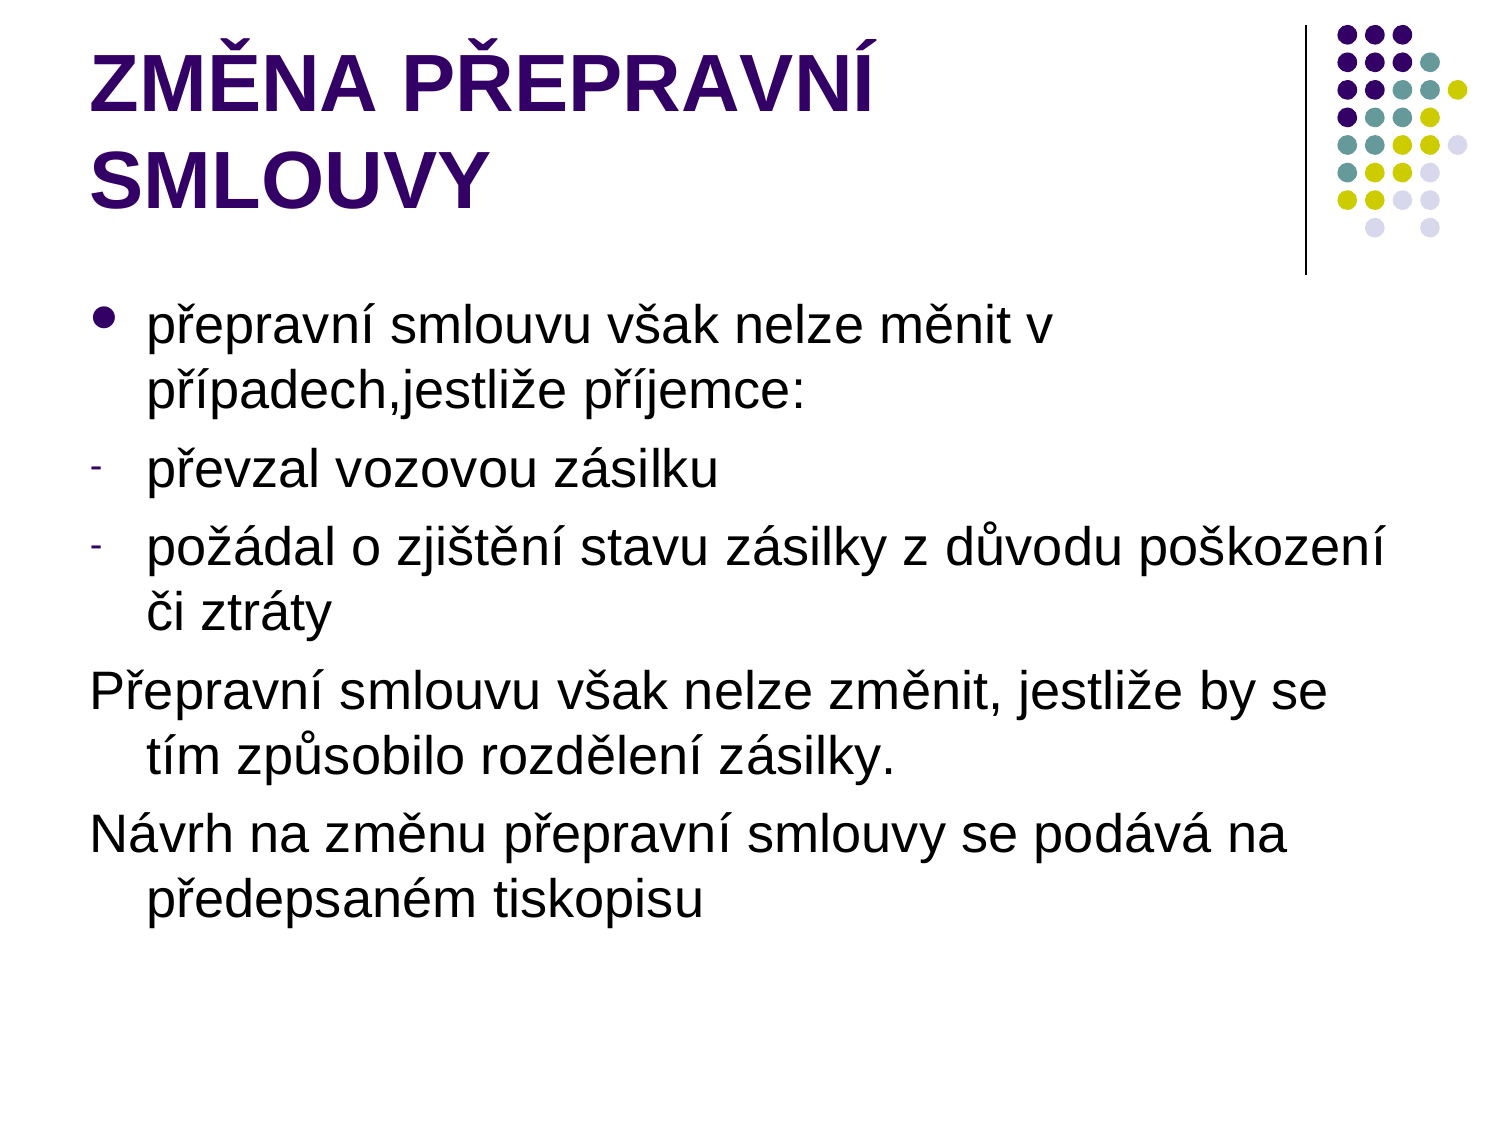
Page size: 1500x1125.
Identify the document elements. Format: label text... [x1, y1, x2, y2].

title ZMĚNA PŘEPRAVNÍ SMLOUVY [74, 20, 1313, 233]
list přepravní smlouvu však nelze měnit v případech,jestliže příjemce: převzal vozovou zásilku požádal o zjištění stavu zásilky z důvodu poškození či ztráty Přepravní smlouvu však nelze změnit, jestliže by se tím způsobilo rozdělení zásilky. Návrh na změnu přepravní smlouvy se podává na předepsaném tiskopisu [75, 282, 1426, 1006]
